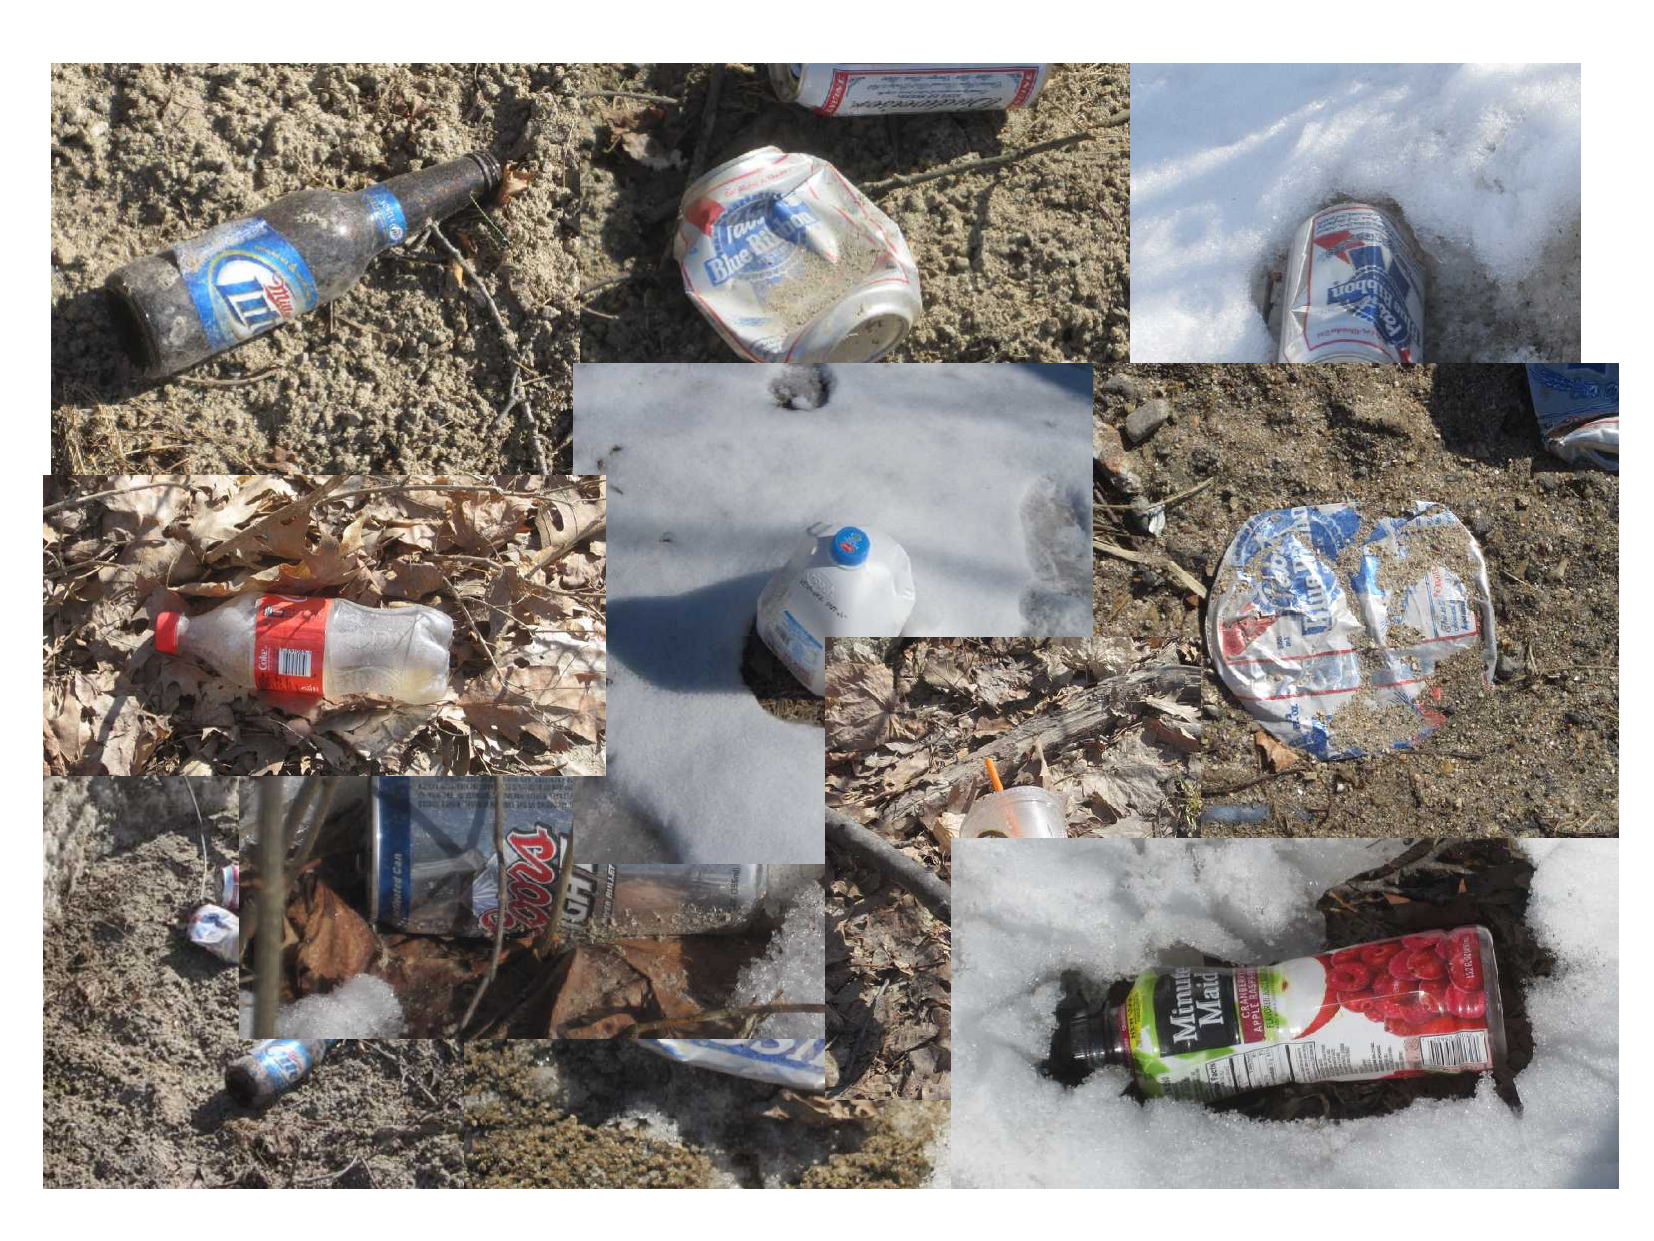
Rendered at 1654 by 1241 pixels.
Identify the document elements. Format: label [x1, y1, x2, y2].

picture [43, 63, 1619, 1189]
